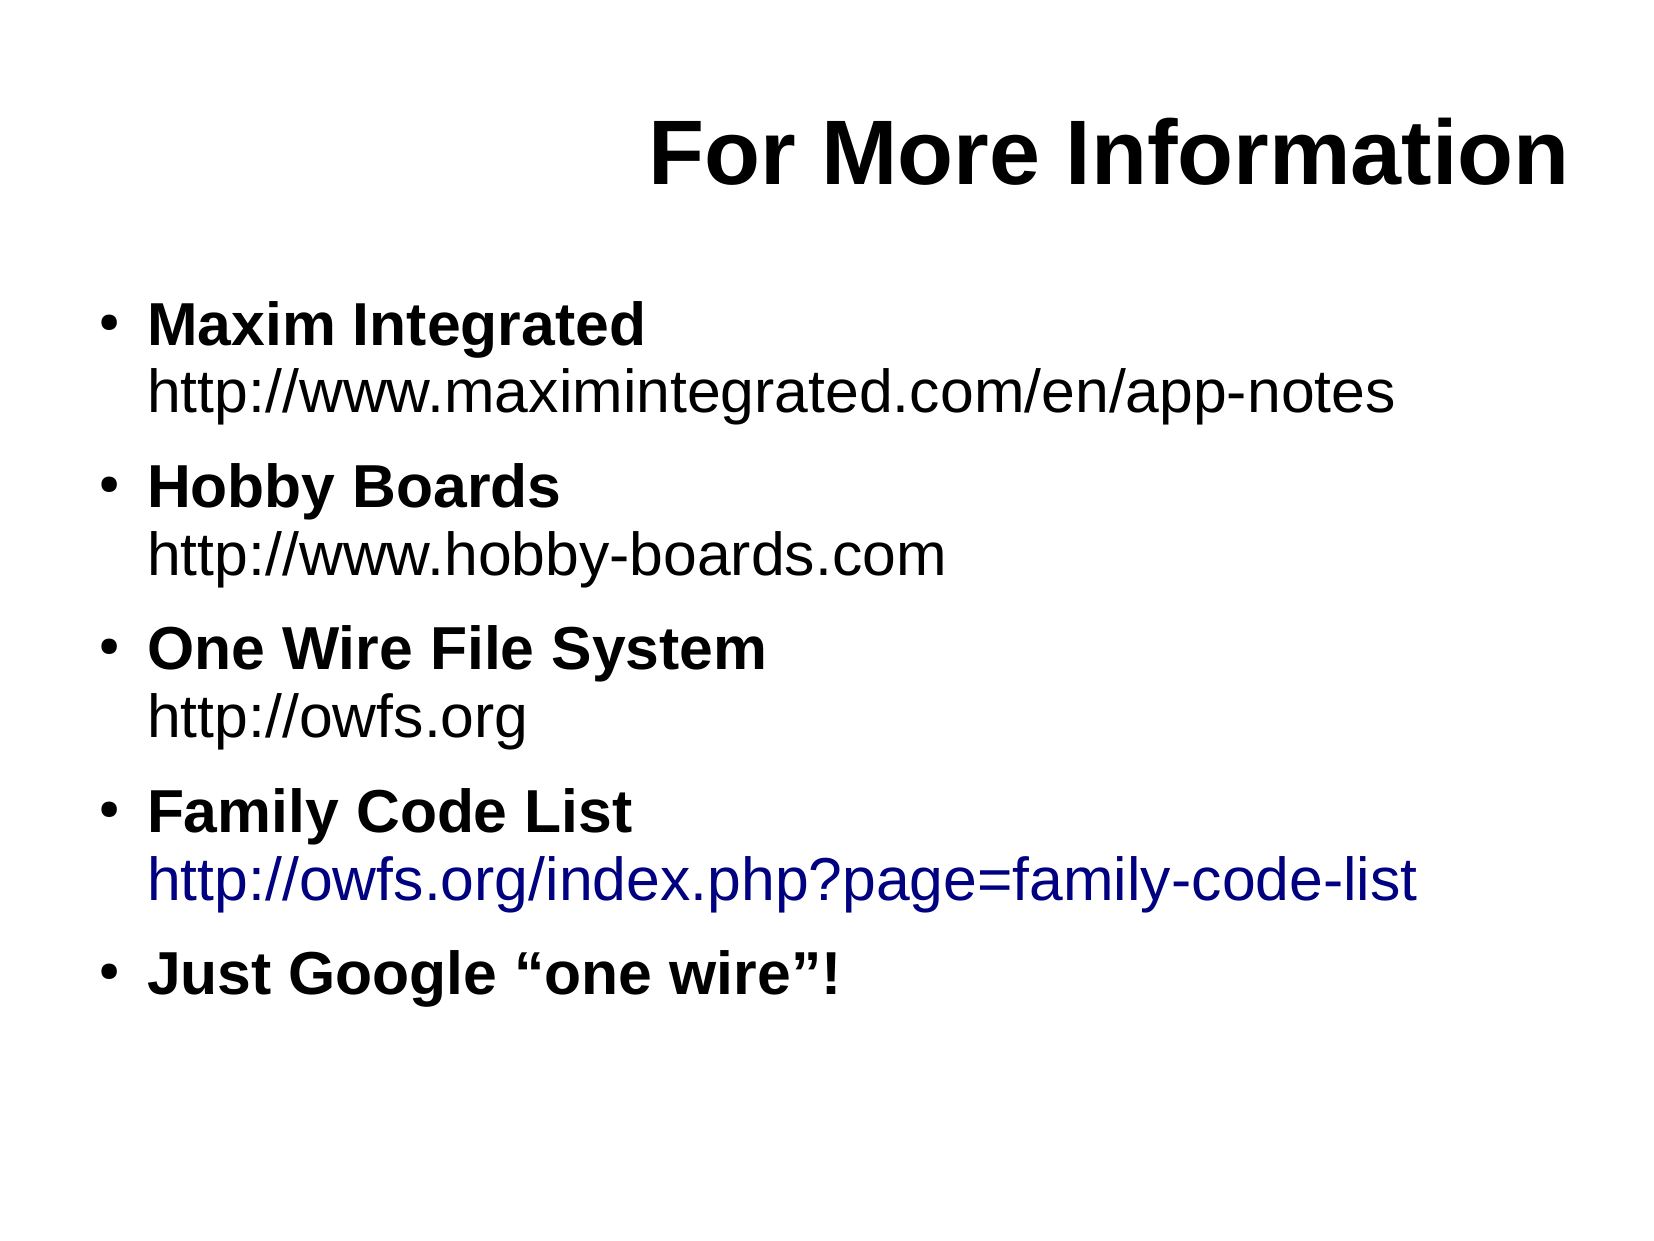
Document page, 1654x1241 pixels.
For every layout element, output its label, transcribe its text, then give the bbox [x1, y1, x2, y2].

title For More Information [82, 49, 1571, 257]
list Maxim Integrated http://www.maximintegrated.com/en/app-notes Hobby Boards http://www.hobby-boards.com One Wire File System http://owfs.org Family Code List http://owfs.org/index.php?page=family-code-list Just Google “one wire”! [82, 290, 1571, 1010]
